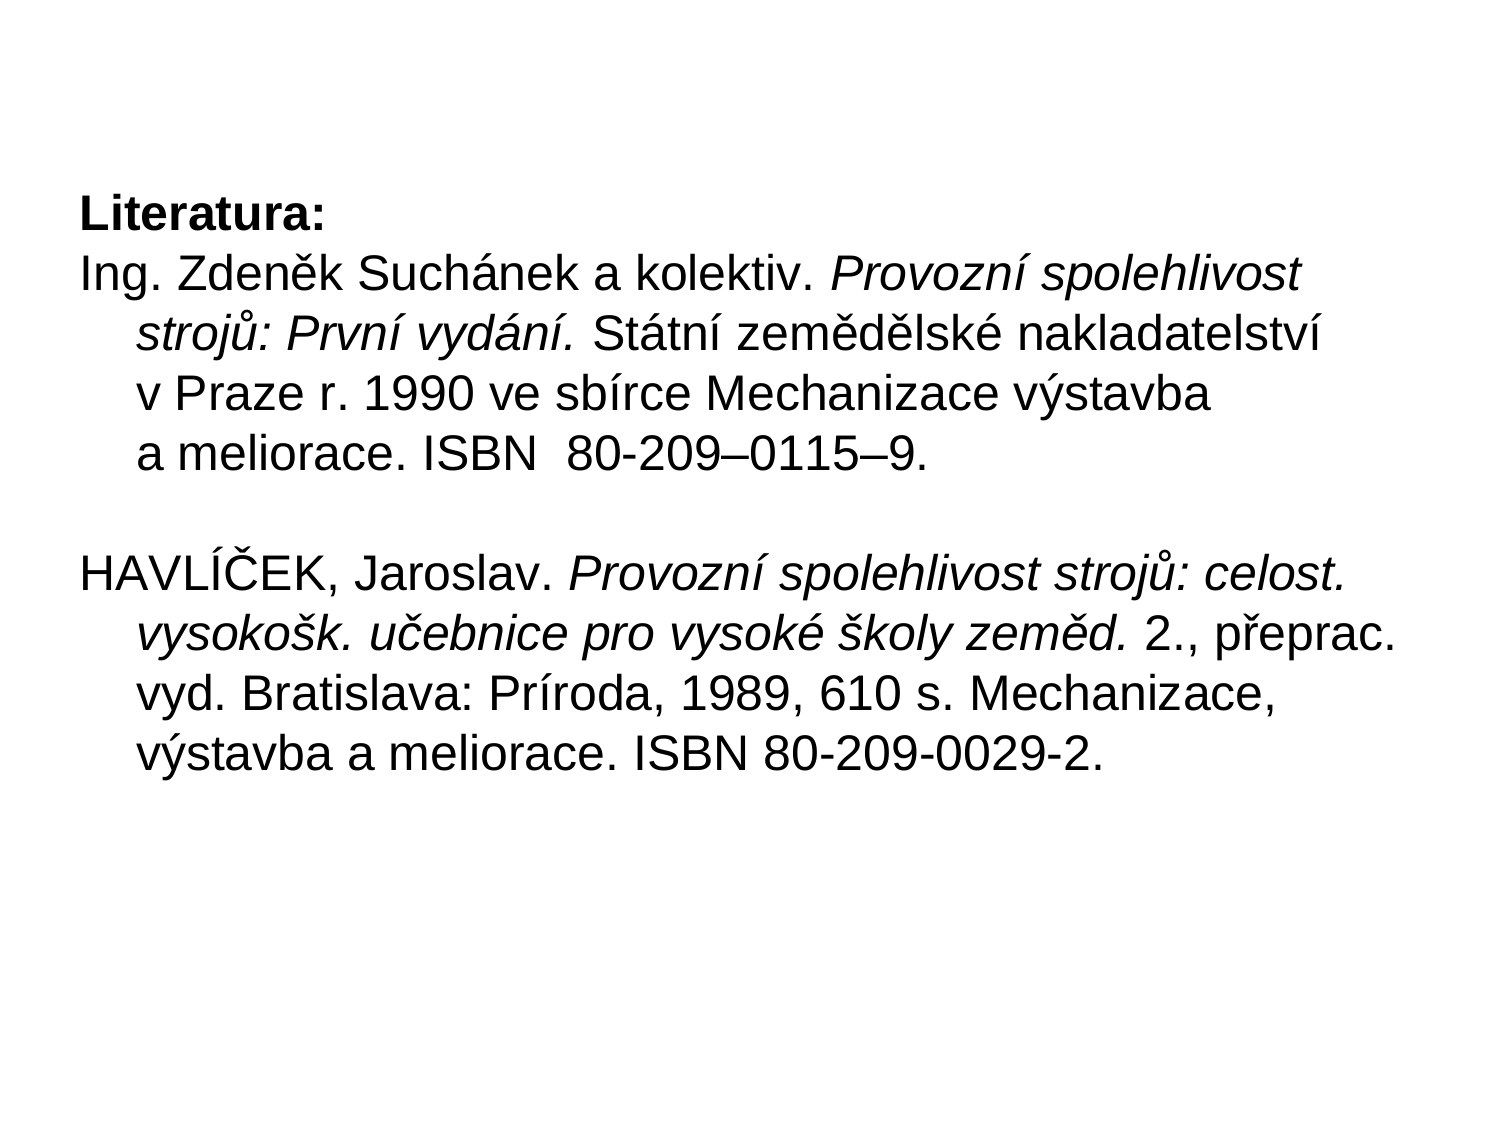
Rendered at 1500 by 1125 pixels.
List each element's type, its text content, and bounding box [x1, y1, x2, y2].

list Literatura: Ing. Zdeněk Suchánek a kolektiv. Provozní spolehlivost strojů: První vydání. Státní zemědělské nakladatelství v Praze r. 1990 ve sbírce Mechanizace výstavba a meliorace. ISBN 80-209–0115–9. HAVLÍČEK, Jaroslav. Provozní spolehlivost strojů: celost. vysokošk. učebnice pro vysoké školy zeměd. 2., přeprac. vyd. Bratislava: Príroda, 1989, 610 s. Mechanizace, výstavba a meliorace. ISBN 80-209-0029-2. [64, 172, 1415, 916]
